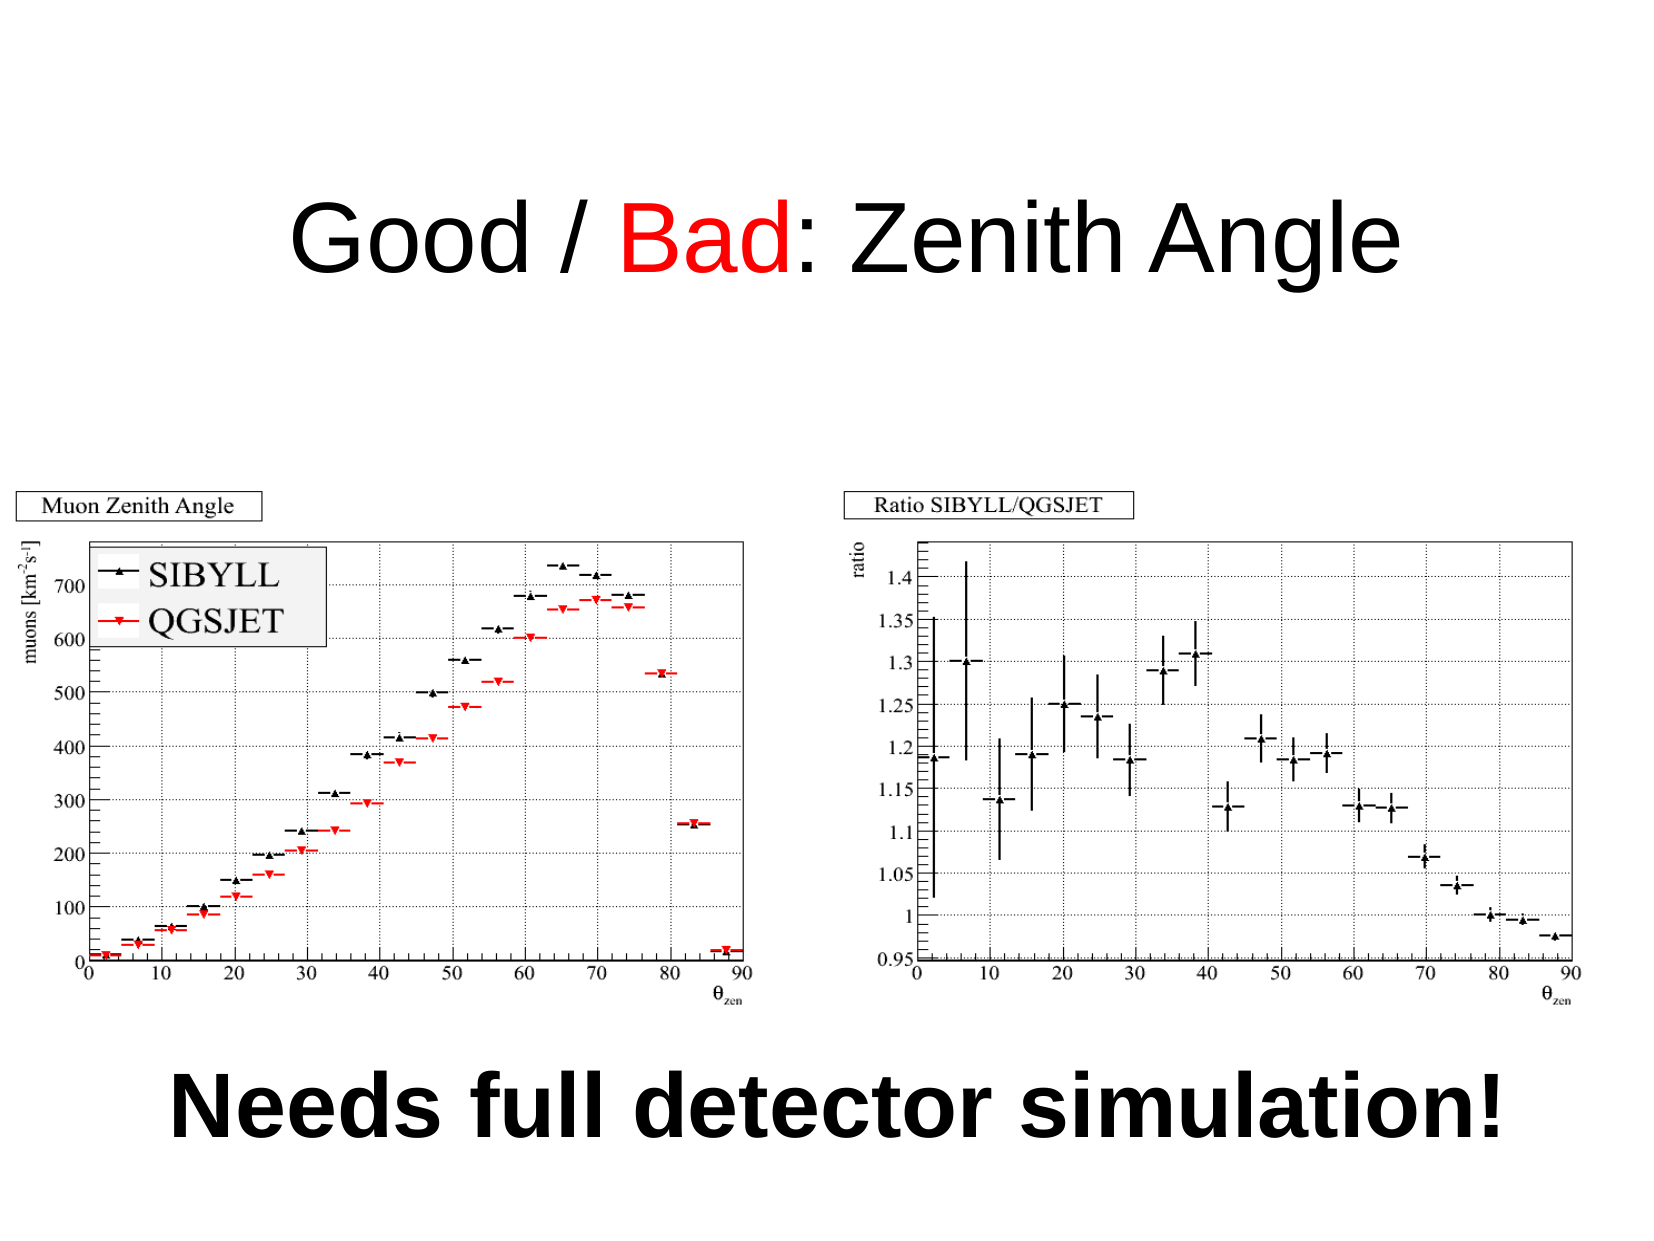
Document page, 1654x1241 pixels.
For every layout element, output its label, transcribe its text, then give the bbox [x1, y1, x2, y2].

picture [8, 489, 826, 1013]
text_box Needs full detector simulation! [154, 1046, 1525, 1201]
picture [836, 489, 1654, 1013]
text_box Good / Bad: Zenith Angle [273, 174, 1426, 338]
